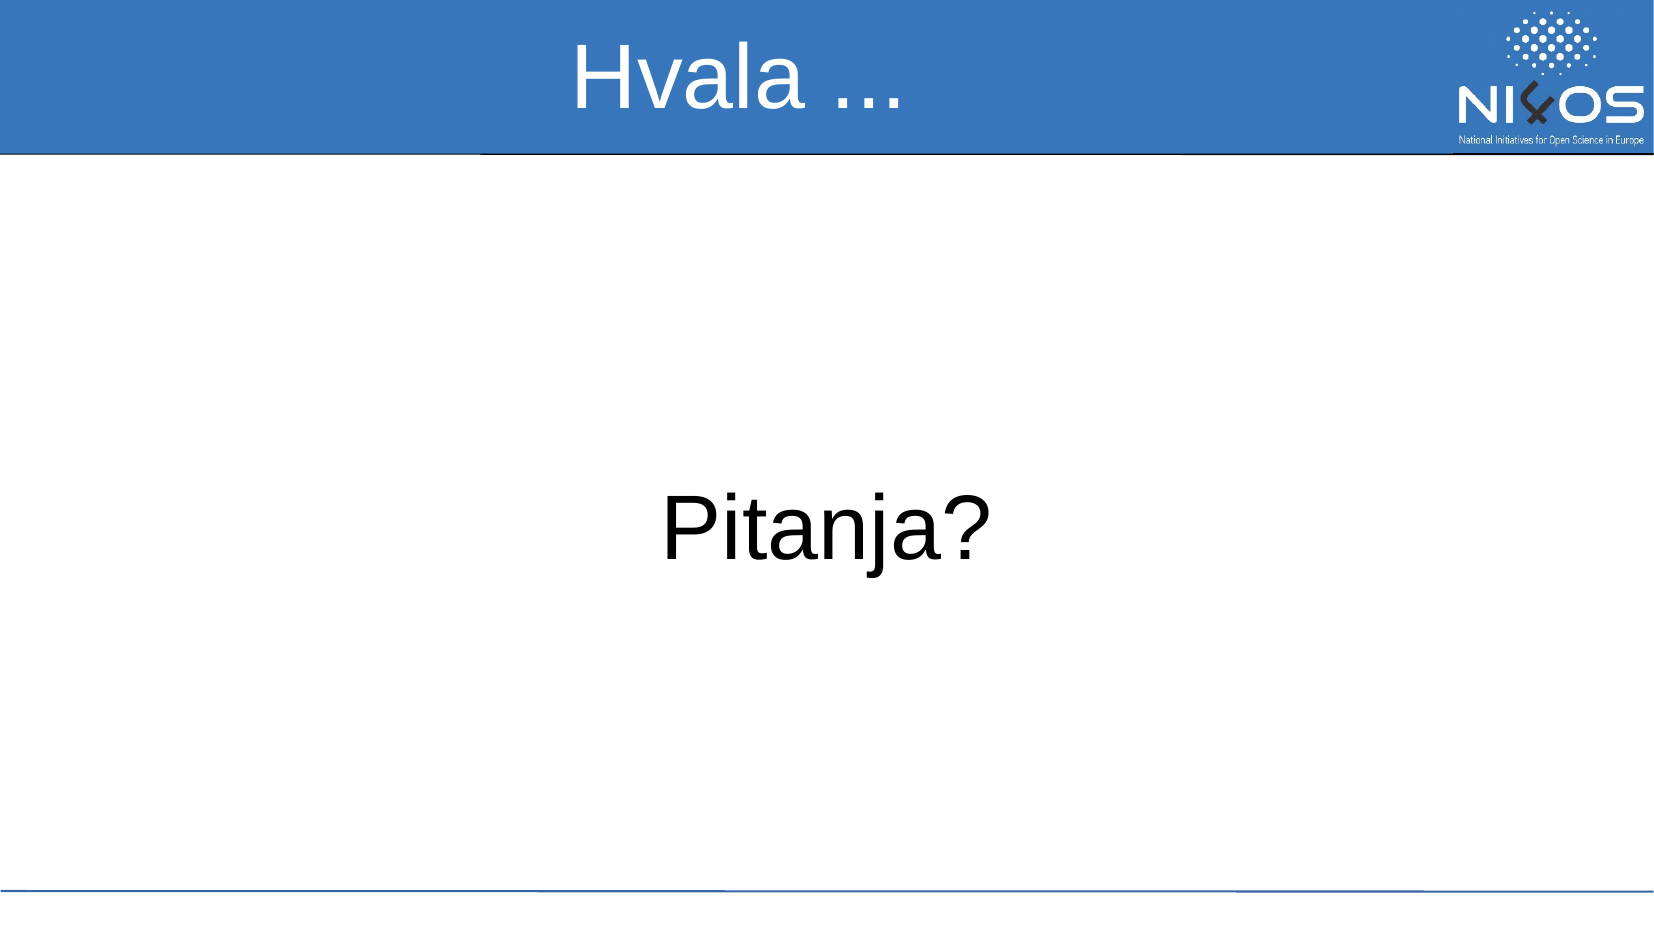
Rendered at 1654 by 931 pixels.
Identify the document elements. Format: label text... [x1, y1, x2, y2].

title Hvala ... [0, 0, 1453, 154]
picture [1453, 0, 1654, 153]
subtitle Pitanja? [59, 217, 1595, 839]
